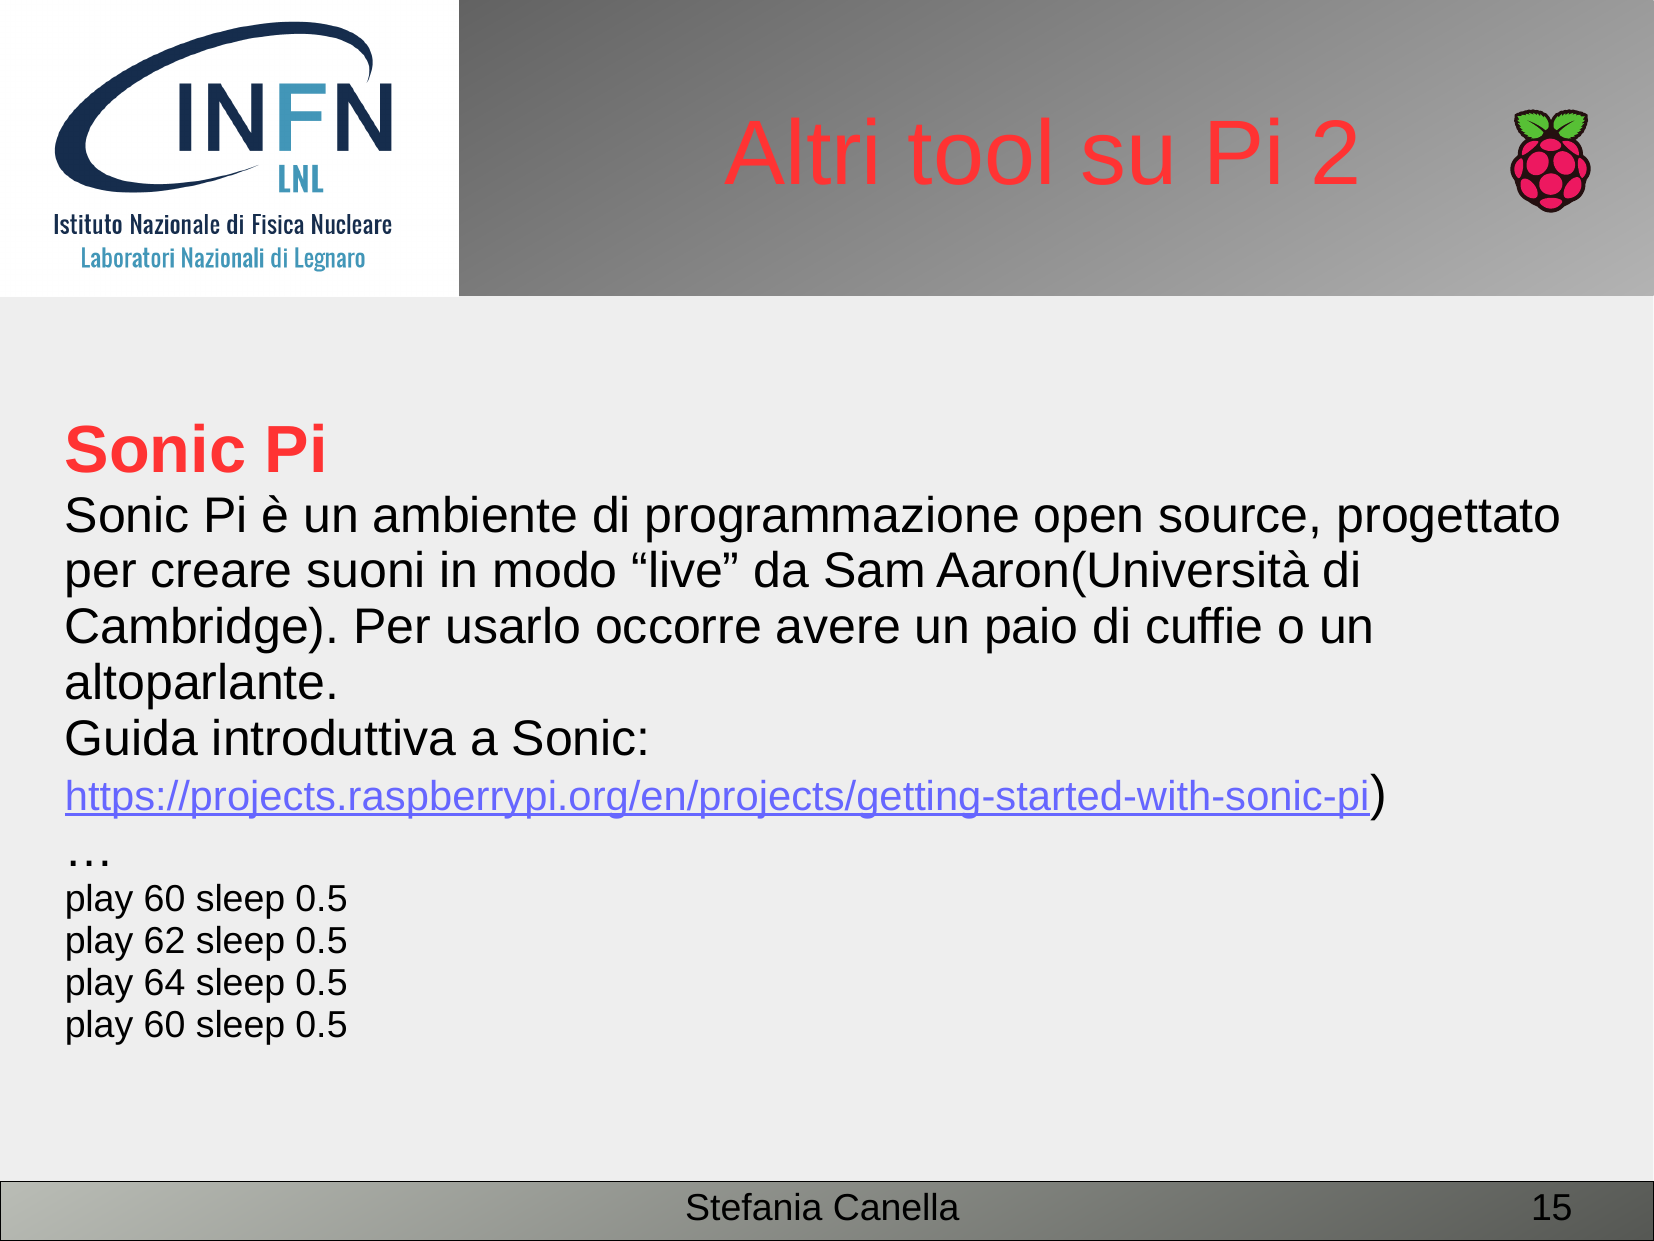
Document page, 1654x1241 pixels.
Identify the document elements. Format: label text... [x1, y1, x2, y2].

text_box [459, 0, 1654, 296]
title Altri tool su Pi 2 [459, 49, 1571, 257]
text_box [0, 1181, 670, 1241]
text_box [984, 1181, 1516, 1241]
picture [0, 0, 459, 297]
text_box Stefania Canella [670, 1178, 984, 1241]
text_box Sonic Pi Sonic Pi è un ambiente di programmazione open source, progettato per creare suoni in modo “live” da Sam Aaron(Università di Cambridge). Per usarlo occorre avere un paio di cuffie o un altoparlante. Guida introduttiva a Sonic: https://projects.raspberrypi.org/en/projects/getting-started-with-sonic-pi) … play 60 sleep 0.5 play 62 sleep 0.5 play 64 sleep 0.5 play 60 sleep 0.5 [64, 375, 1588, 1082]
text_box <number> [1516, 1178, 1654, 1241]
